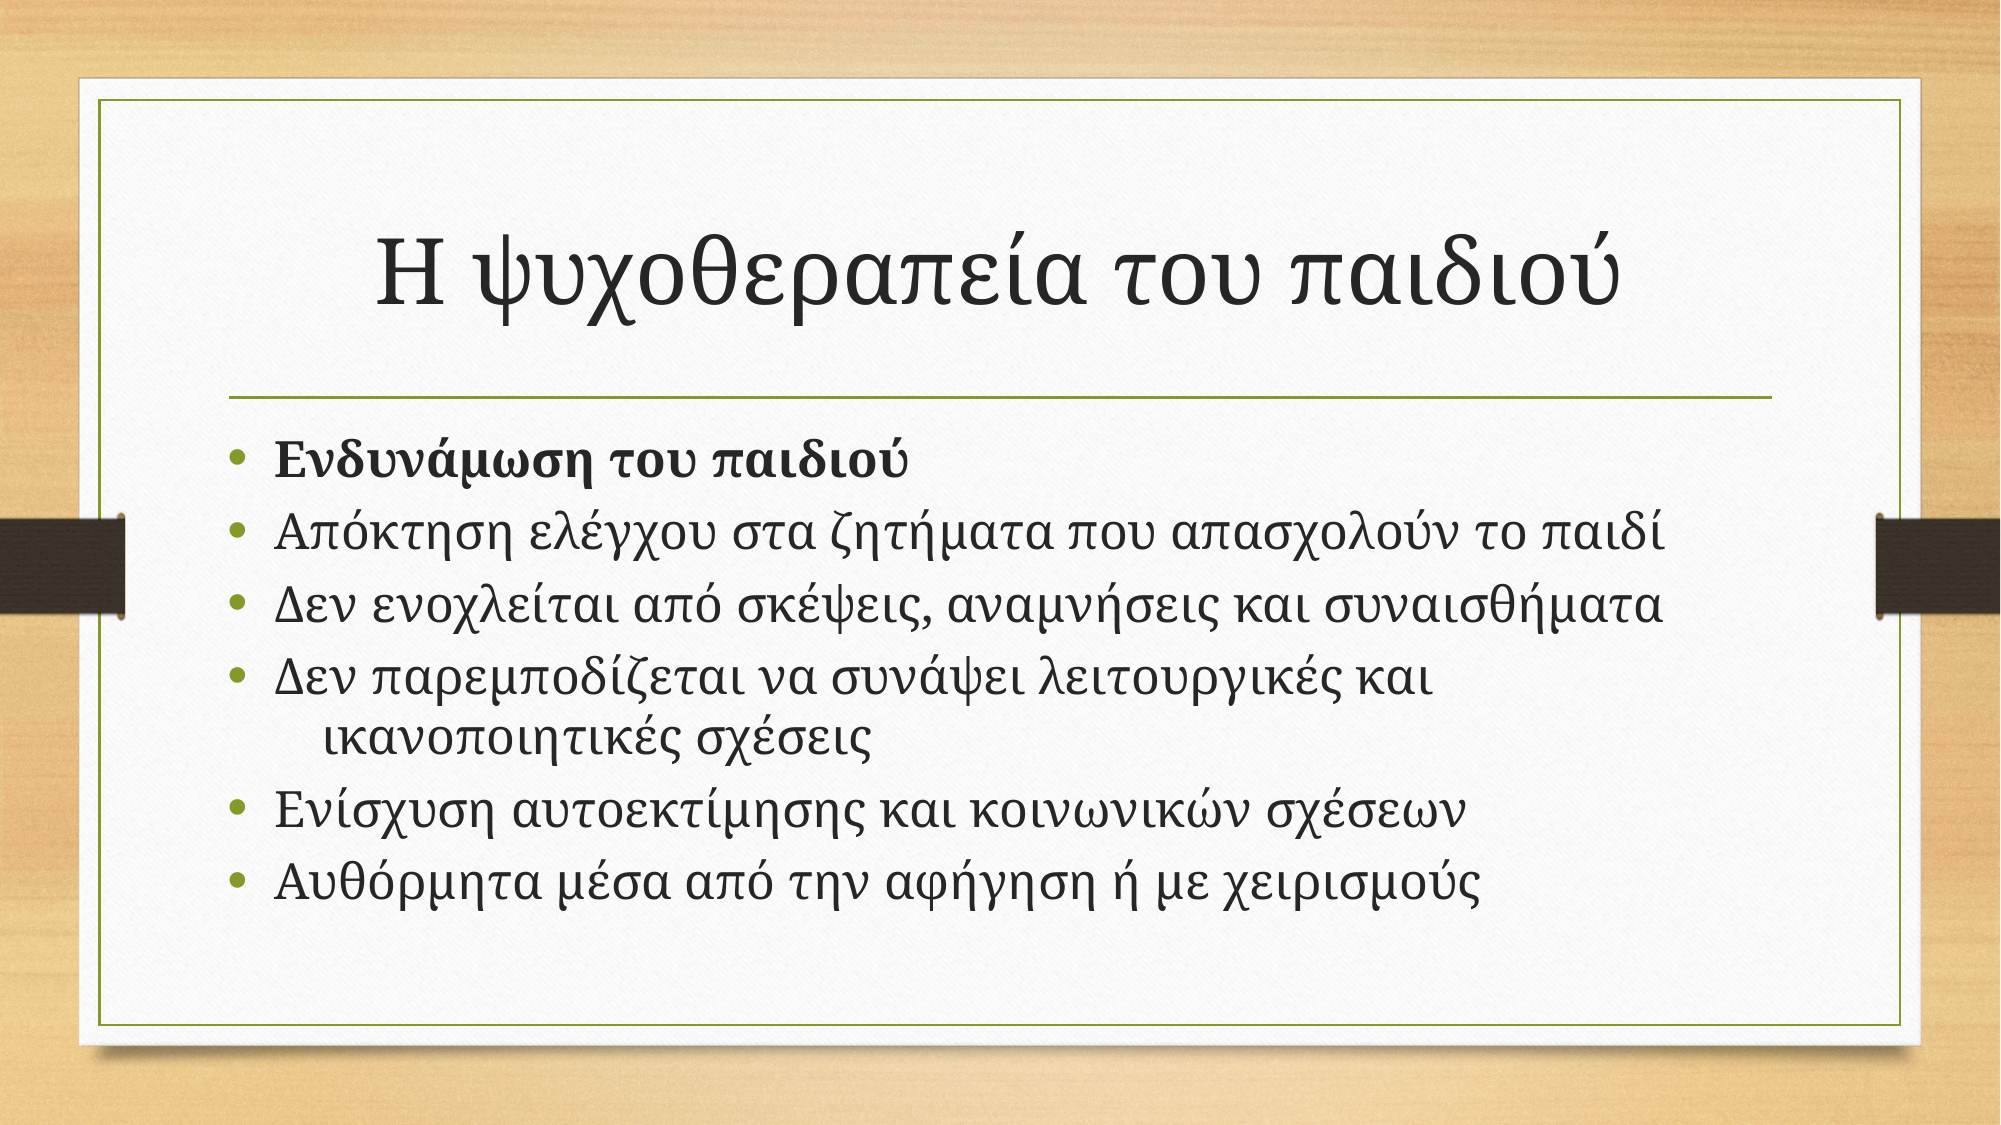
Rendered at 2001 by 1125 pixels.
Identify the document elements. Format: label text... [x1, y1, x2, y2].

title Η ψυχοθεραπεία του παιδιού [212, 161, 1788, 376]
list Ενδυνάμωση του παιδιού Απόκτηση ελέγχου στα ζητήματα που απασχολούν το παιδί Δεν ενοχλείται από σκέψεις, αναμνήσεις και συναισθήματα Δεν παρεμποδίζεται να συνάψει λειτουργικές και ικανοποιητικές σχέσεις Ενίσχυση αυτοεκτίμησης και κοινωνικών σχέσεων Αυθόρμητα μέσα από την αφήγηση ή με χειρισμούς [212, 419, 1788, 964]
